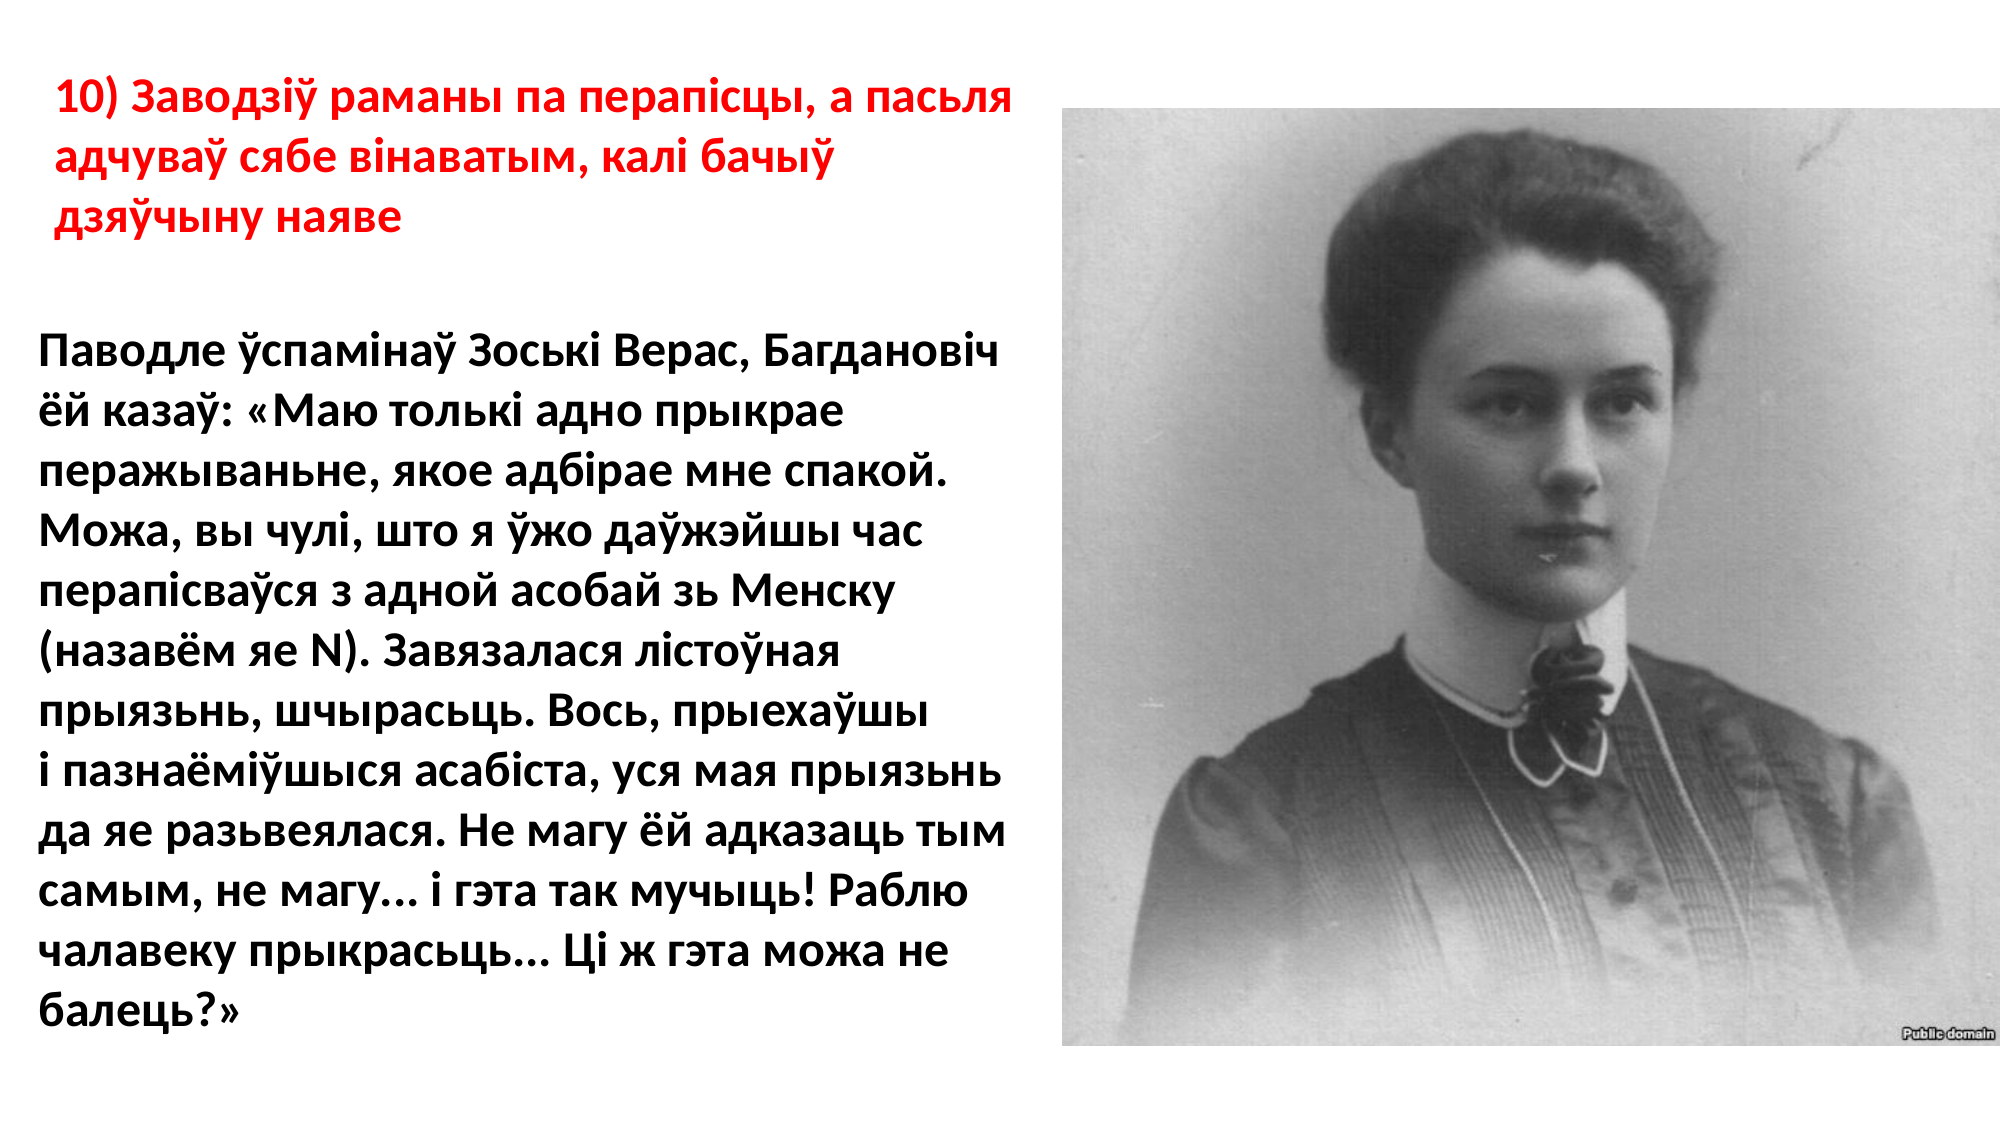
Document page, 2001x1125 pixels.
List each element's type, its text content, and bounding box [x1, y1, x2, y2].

text_box Паводле ўспамінаў Зоські Верас, Багдановіч ёй казаў: «Маю толькі адно прыкрае перажываньне, якое адбірае мне спакой. Можа, вы чулі, што я ўжо даўжэйшы час перапісваўся з адной асобай зь Менску (назавём яе N). Завязалася лістоўная прыязьнь, шчырасьць. Вось, прыехаўшы і пазнаёміўшыся асабіста, уся мая прыязьнь да яе разьвеялася. Не магу ёй адказаць тым самым, не магу... і гэта так мучыць! Раблю чалавеку прыкрасьць... Ці ж гэта можа не балець?» [24, 309, 1024, 1044]
picture [1062, 108, 2000, 1046]
text_box 10) Заводзіў раманы па перапісцы, а пасьля адчуваў сябе вінаватым, калі бачыў дзяўчыну наяве [39, 55, 1039, 250]
